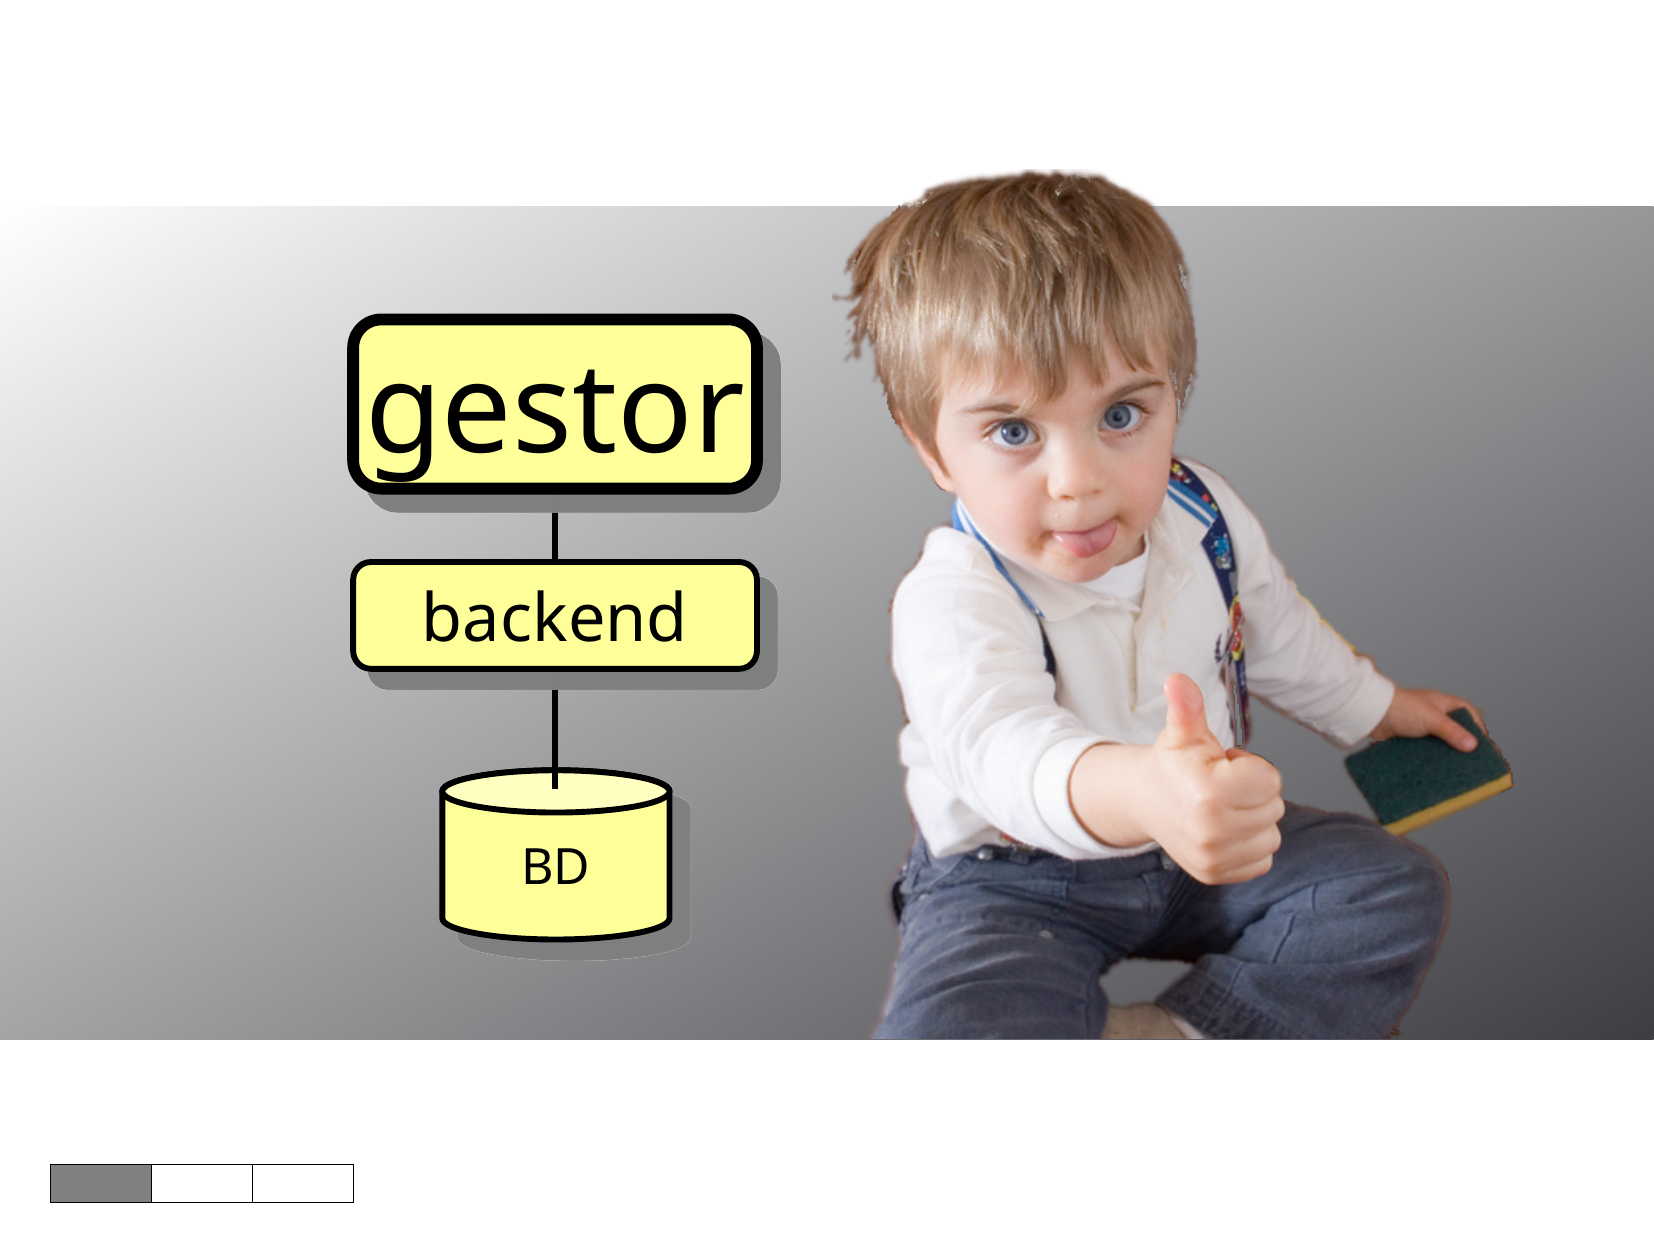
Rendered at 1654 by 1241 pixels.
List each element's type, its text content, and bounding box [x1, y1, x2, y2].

text_box gestor [353, 319, 757, 489]
text_box backend [353, 561, 757, 669]
text_box [50, 1164, 354, 1203]
picture [832, 169, 1514, 1039]
text_box BD [442, 794, 670, 940]
